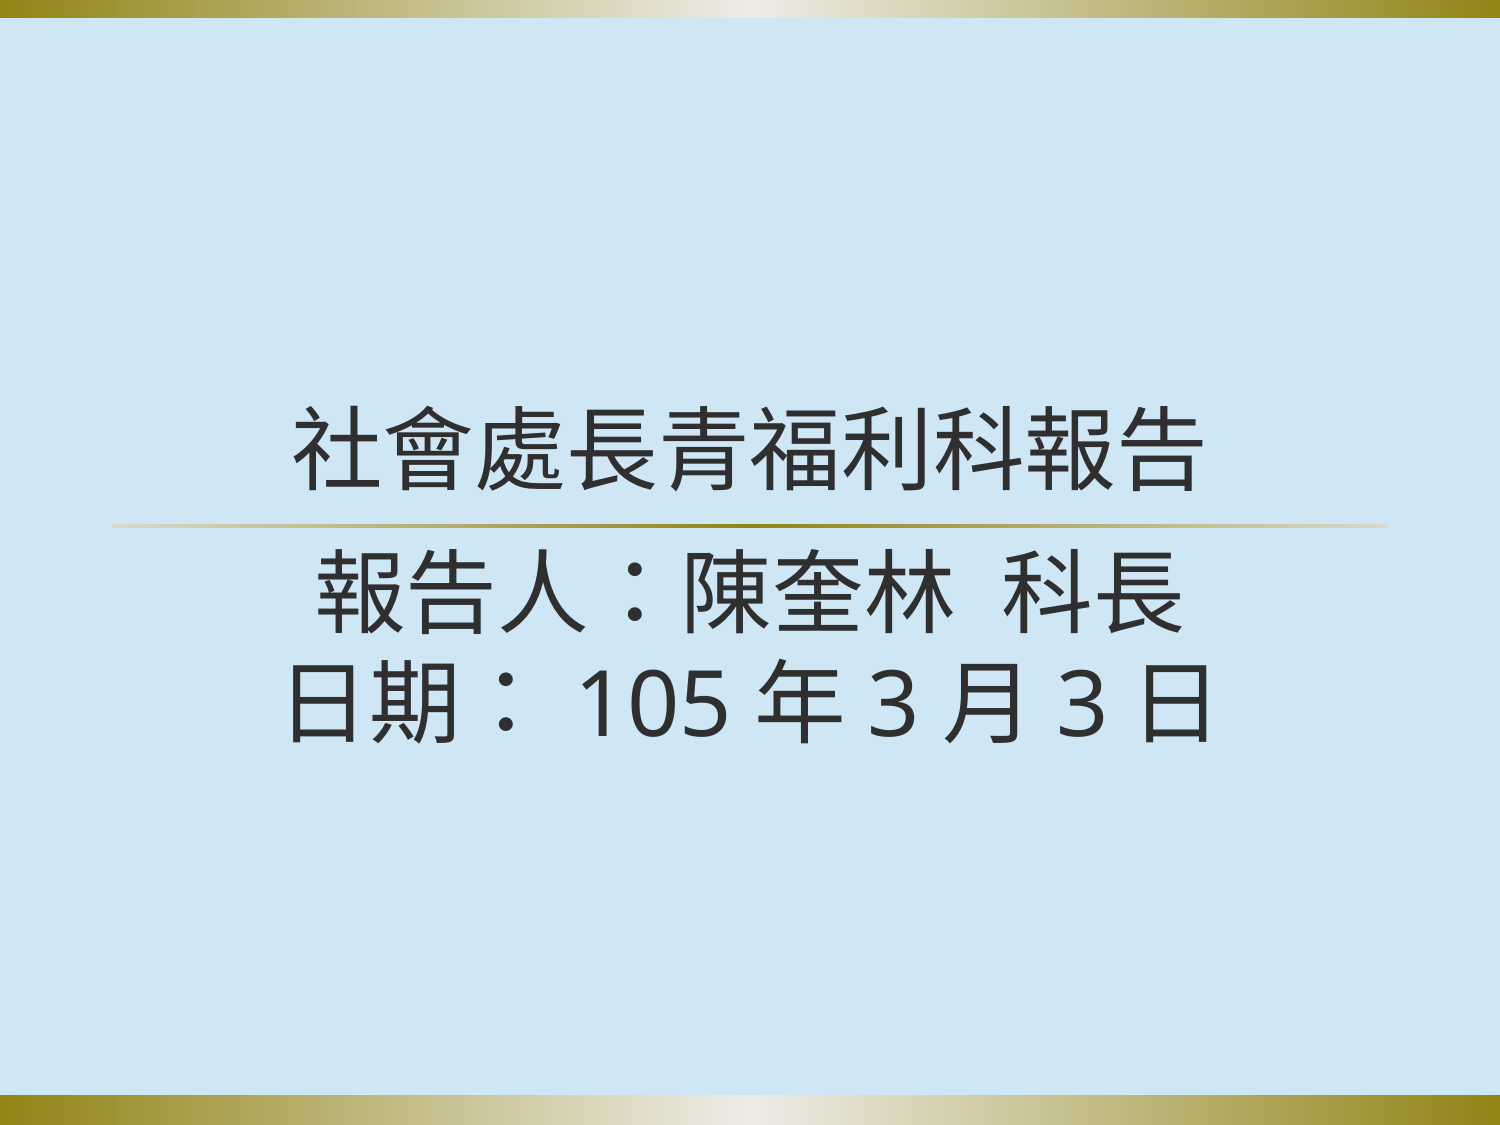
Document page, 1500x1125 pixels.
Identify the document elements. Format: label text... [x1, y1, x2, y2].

title 社會處長青福利科報告 [112, 275, 1388, 528]
subtitle 報告人：陳奎林 科長 日期：105年3月3日 [225, 527, 1275, 815]
